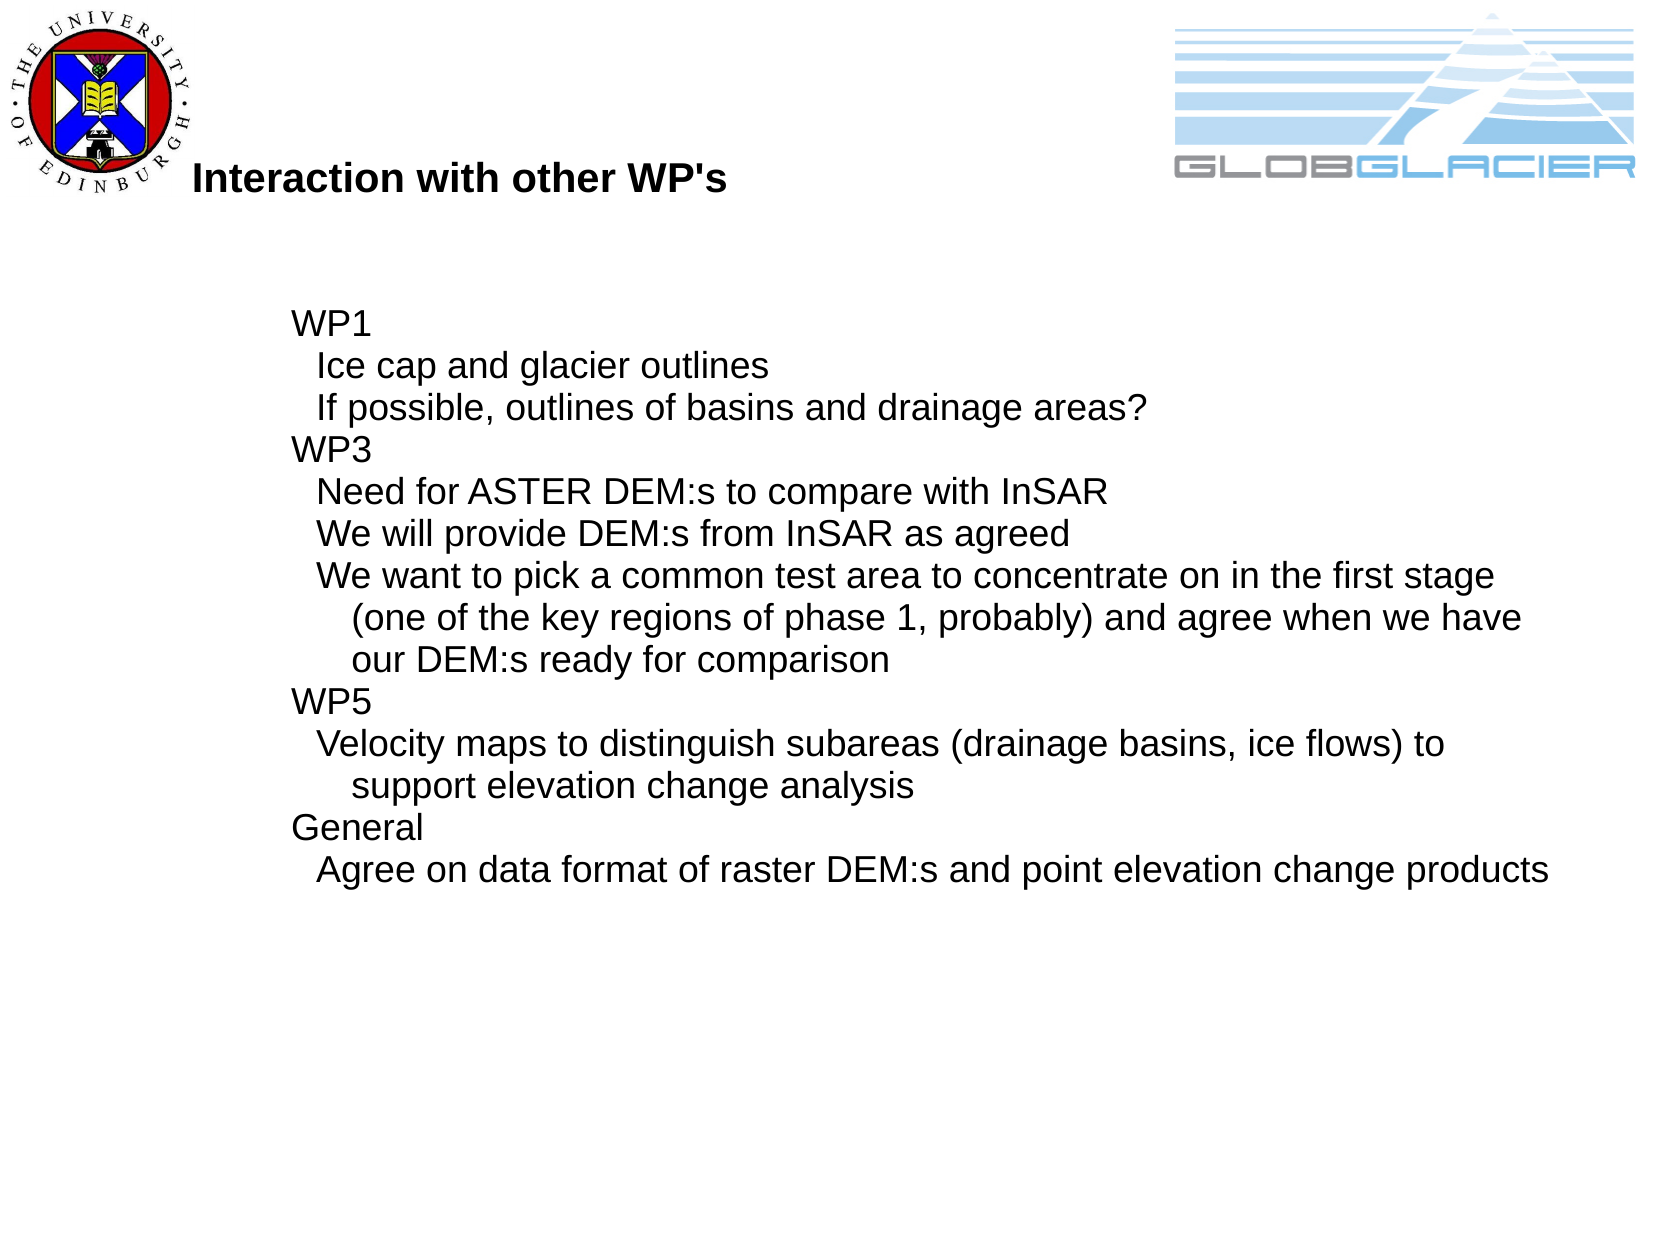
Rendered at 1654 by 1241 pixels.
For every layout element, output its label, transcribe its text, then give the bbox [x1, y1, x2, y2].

picture [6, 5, 195, 197]
picture [1139, 0, 1654, 188]
text_box Interaction with other WP's [177, 147, 744, 226]
text_box WP1 Ice cap and glacier outlines If possible, outlines of basins and drainage areas? WP3 Need for ASTER DEM:s to compare with InSAR We will provide DEM:s from InSAR as agreed We want to pick a common test area to concentrate on in the first stage (one of the key regions of phase 1, probably) and agree when we have our DEM:s ready for comparison WP5 Velocity maps to distinguish subareas (drainage basins, ice flows) to support elevation change analysis General Agree on data format of raster DEM:s and point elevation change products [265, 295, 1599, 1147]
